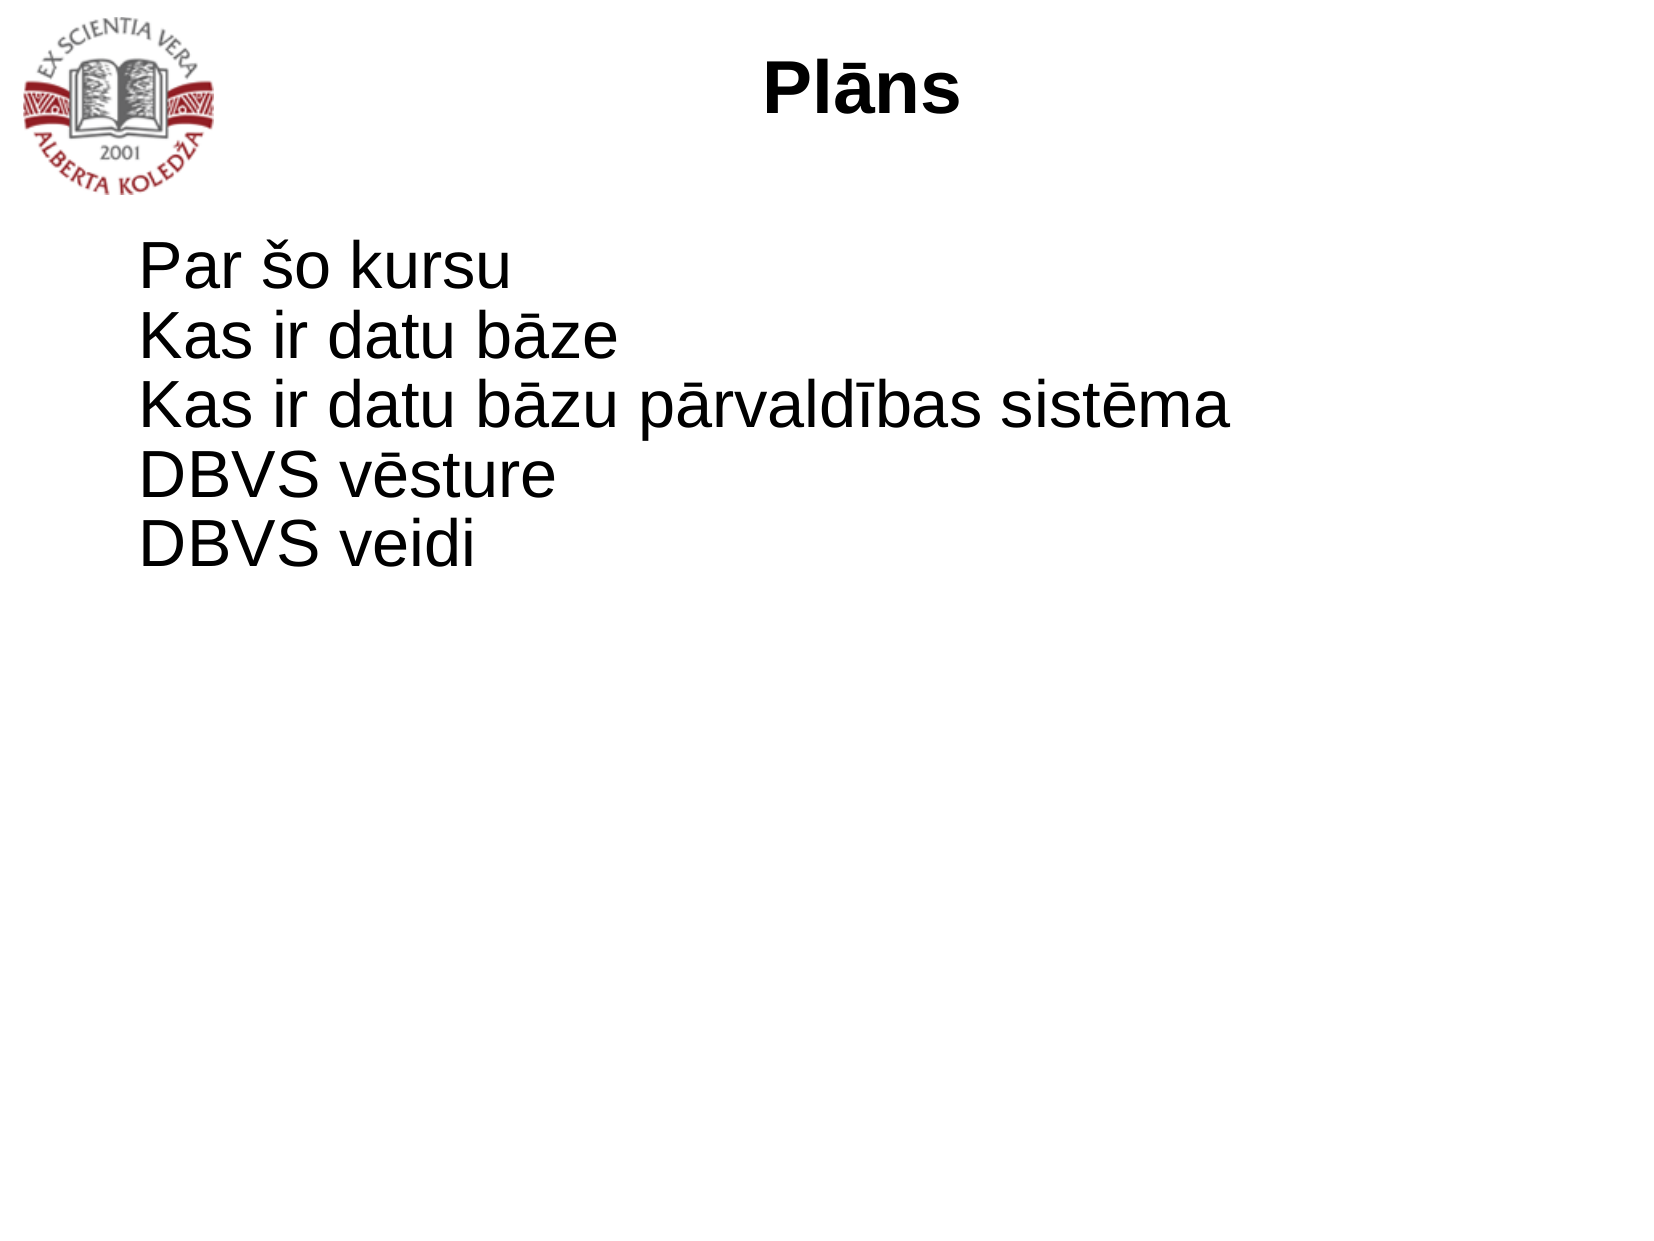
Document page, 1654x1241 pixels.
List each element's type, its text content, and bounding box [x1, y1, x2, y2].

title Plāns [153, 41, 1571, 140]
subtitle Par šo kursu Kas ir datu bāze Kas ir datu bāzu pārvaldības sistēma DBVS vēsture DBVS veidi [82, 230, 1619, 653]
picture [23, 17, 214, 195]
